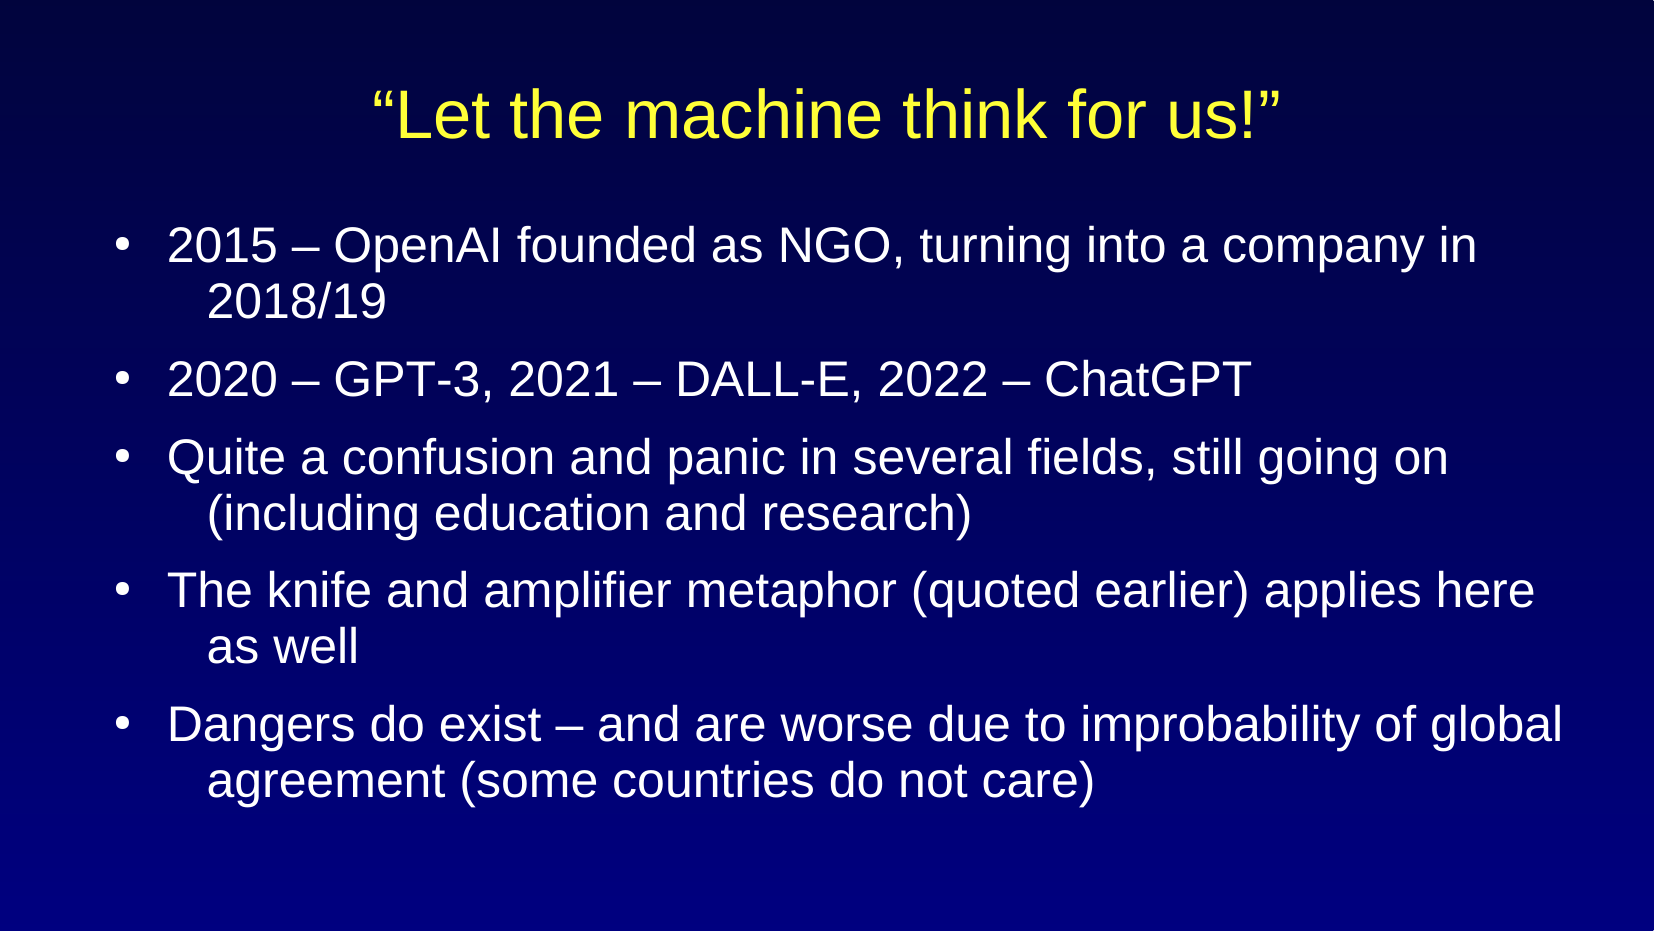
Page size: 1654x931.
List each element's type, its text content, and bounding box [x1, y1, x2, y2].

list 2015 – OpenAI founded as NGO, turning into a company in 2018/19 2020 – GPT-3, 2021 – DALL-E, 2022 – ChatGPT Quite a confusion and panic in several fields, still going on (including education and research) The knife and amplifier metaphor (quoted earlier) applies here as well Dangers do exist – and are worse due to improbability of global agreement (some countries do not care) [82, 217, 1571, 808]
title “Let the machine think for us!” [82, 37, 1571, 193]
